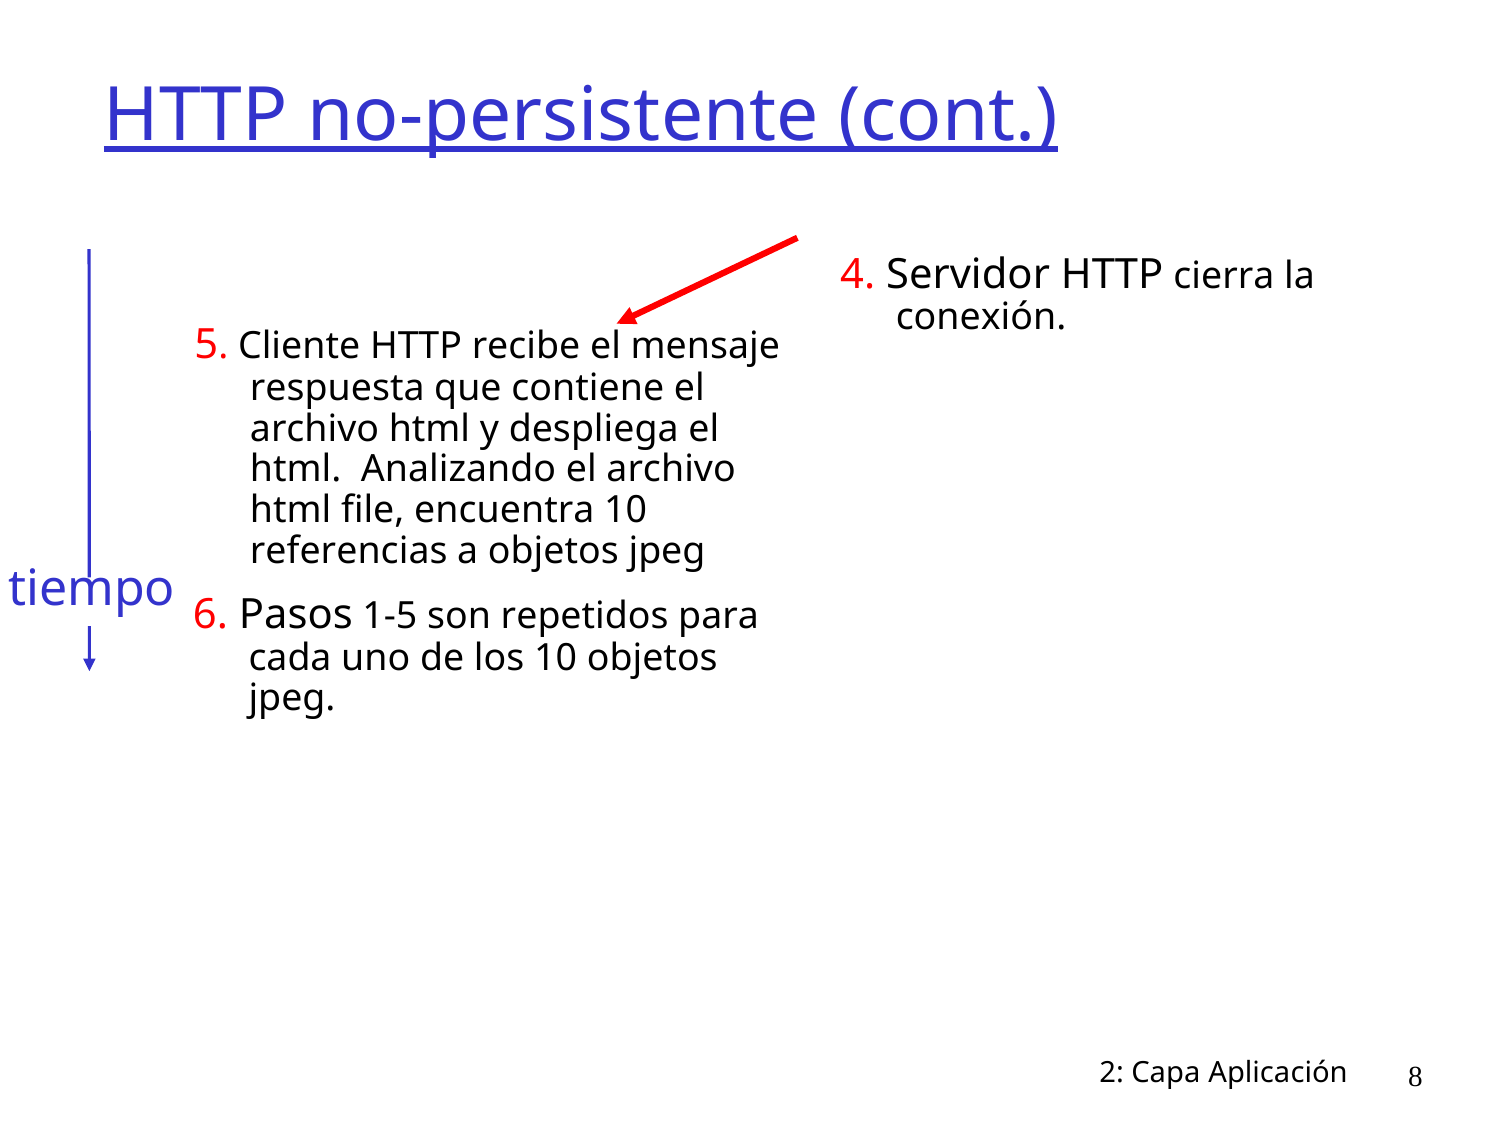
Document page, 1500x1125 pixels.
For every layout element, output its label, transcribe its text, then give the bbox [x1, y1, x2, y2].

text_box 6. Pasos 1-5 son repetidos para cada uno de los 10 objetos jpeg. [178, 585, 803, 727]
title HTTP no-persistente (cont.) [89, 42, 1365, 185]
text_box 4. Servidor HTTP cierra la conexión. [825, 244, 1451, 346]
list 5. Cliente HTTP recibe el mensaje respuesta que contiene el archivo html y despliega el html. Analizando el archivo html file, encuentra 10 referencias a objetos jpeg [179, 314, 805, 588]
text_box tiempo [0, 554, 191, 625]
